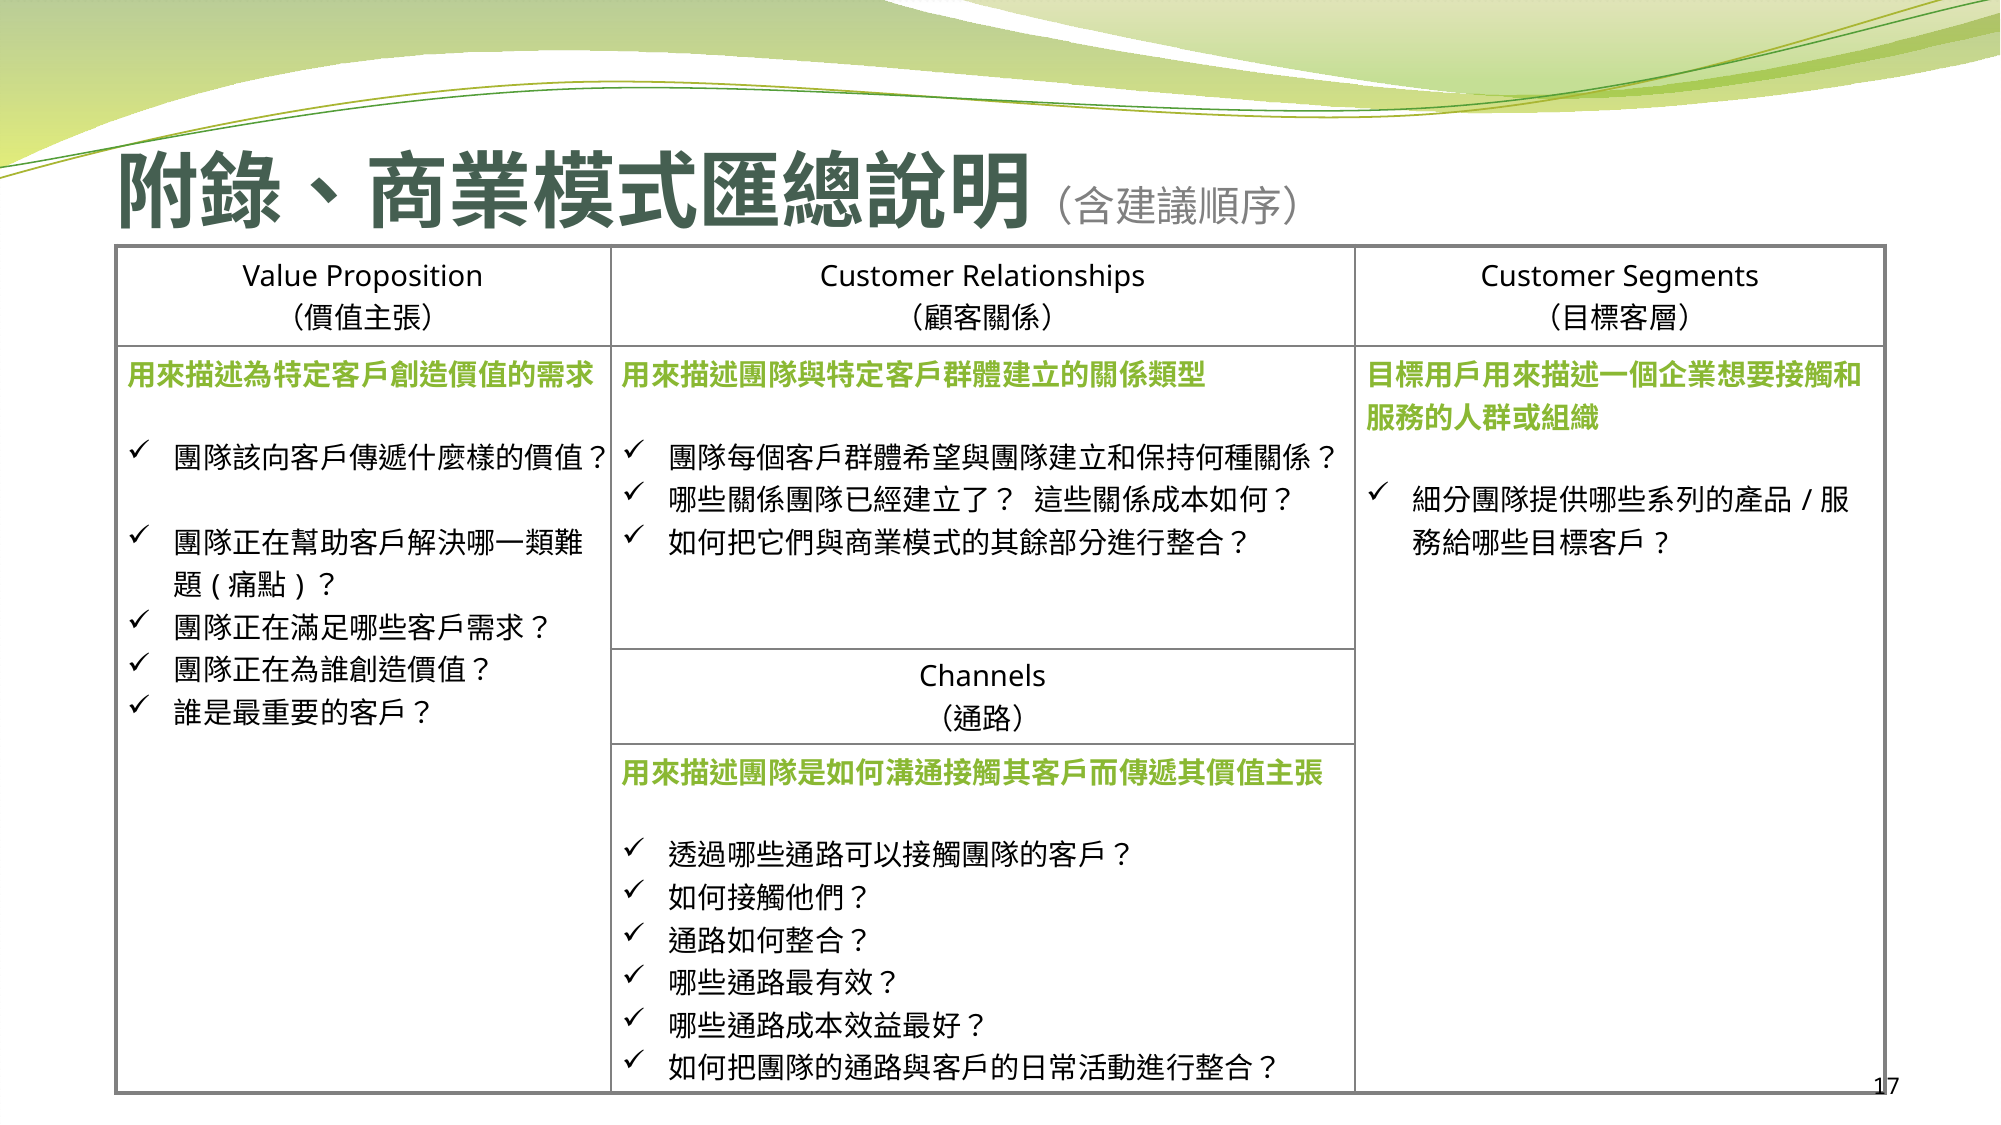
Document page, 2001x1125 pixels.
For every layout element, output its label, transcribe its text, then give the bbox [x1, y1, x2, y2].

table_cell 用來描述為特定客戶創造價值的需求 團隊該向客戶傳遞什麼樣的價值？ 團隊正在幫助客戶解決哪一類難題(痛點)？ 團隊正在滿足哪些客戶需求？ 團隊正在為誰創造價值？ 誰是最重要的客戶？ [118, 347, 610, 1091]
table_cell 目標用戶用來描述一個企業想要接觸和服務的人群或組織 細分團隊提供哪些系列的產品/服務給哪些目標客戶? [1356, 347, 1883, 1091]
table_header Customer Segments （目標客層） [1356, 248, 1883, 345]
table_cell Channels （通路） [612, 650, 1354, 743]
slide_number <編號> [1733, 1042, 1900, 1103]
table_header Customer Relationships （顧客關係） [612, 248, 1354, 345]
table_cell 用來描述團隊與特定客戶群體建立的關係類型 團隊每個客戶群體希望與團隊建立和保持何種關係？ 哪些關係團隊已經建立了？ 這些關係成本如何？ 如何把它們與商業模式的其餘部分進行整合？ [612, 347, 1354, 648]
table_cell 用來描述團隊是如何溝通接觸其客戶而傳遞其價值主張 透過哪些通路可以接觸團隊的客戶？ 如何接觸他們？ 通路如何整合？ 哪些通路最有效？ 哪些通路成本效益最好？ 如何把團隊的通路與客戶的日常活動進行整合？ [612, 745, 1354, 1091]
table_header Value Proposition （價值主張） [118, 248, 610, 345]
title 附錄、商業模式匯總說明（含建議順序） [115, 109, 1916, 238]
